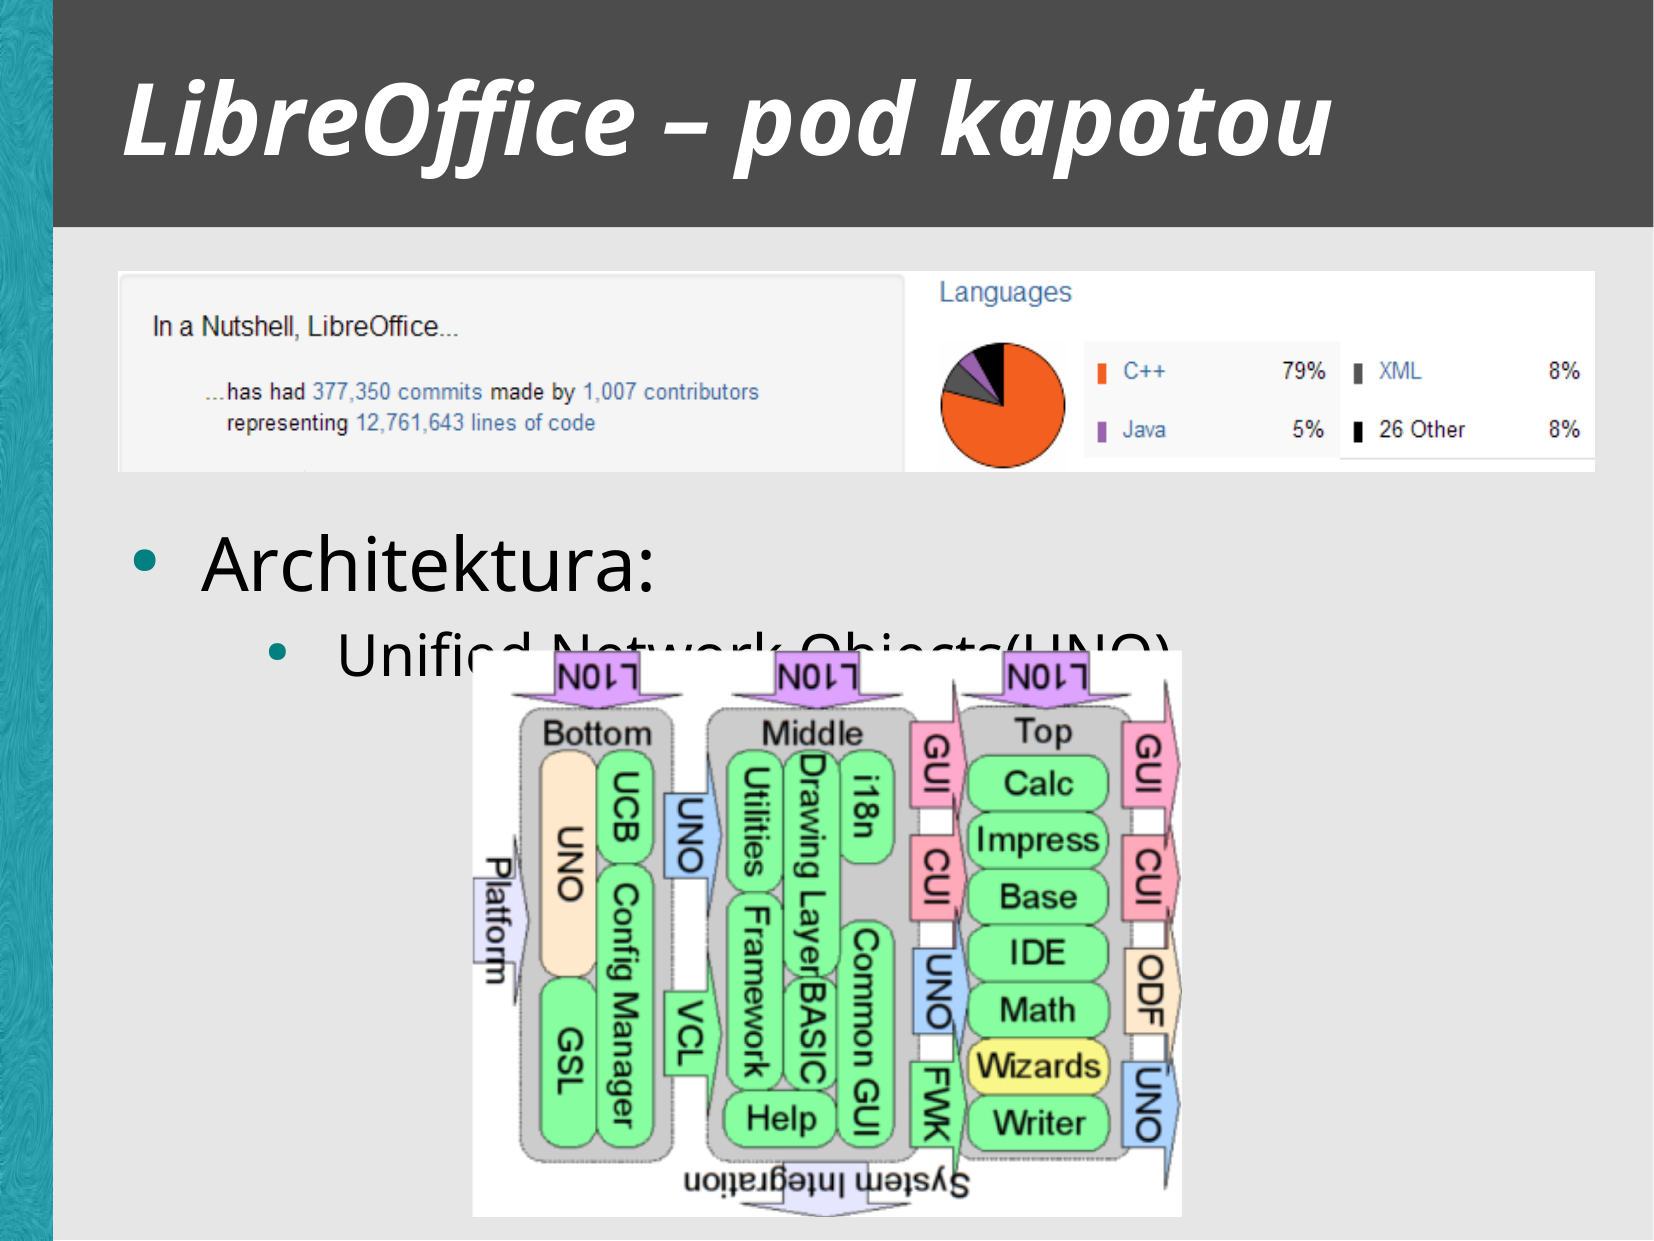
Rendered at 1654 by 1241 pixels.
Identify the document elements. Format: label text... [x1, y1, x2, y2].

list Architektura: Unified Network Objects(UNO) [118, 472, 1563, 1162]
picture [472, 650, 1182, 1217]
picture [118, 271, 1595, 472]
picture [0, 0, 53, 1241]
title LibreOffice – pod kapotou [121, 12, 1565, 221]
